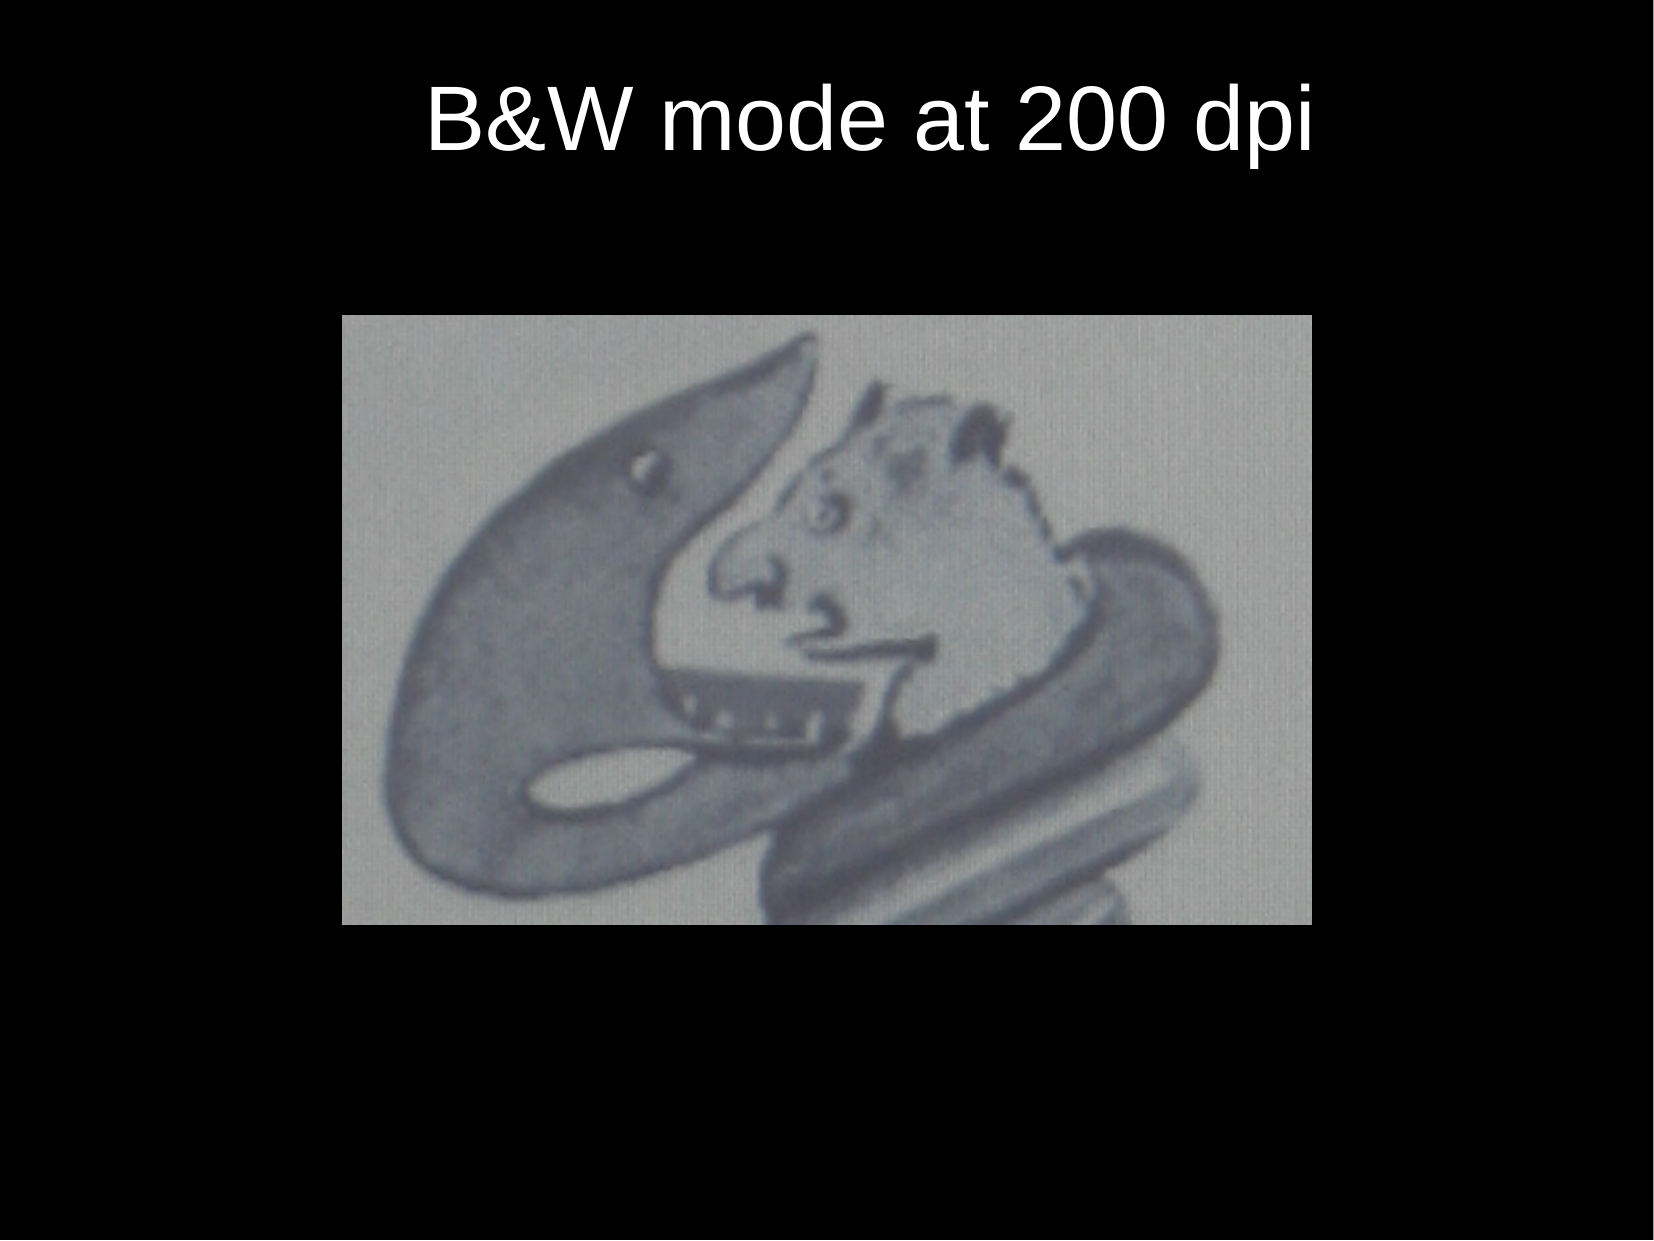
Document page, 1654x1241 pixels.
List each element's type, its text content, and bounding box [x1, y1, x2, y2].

text_box B&W mode at 200 dpi [206, 59, 1536, 178]
picture [342, 315, 1312, 925]
